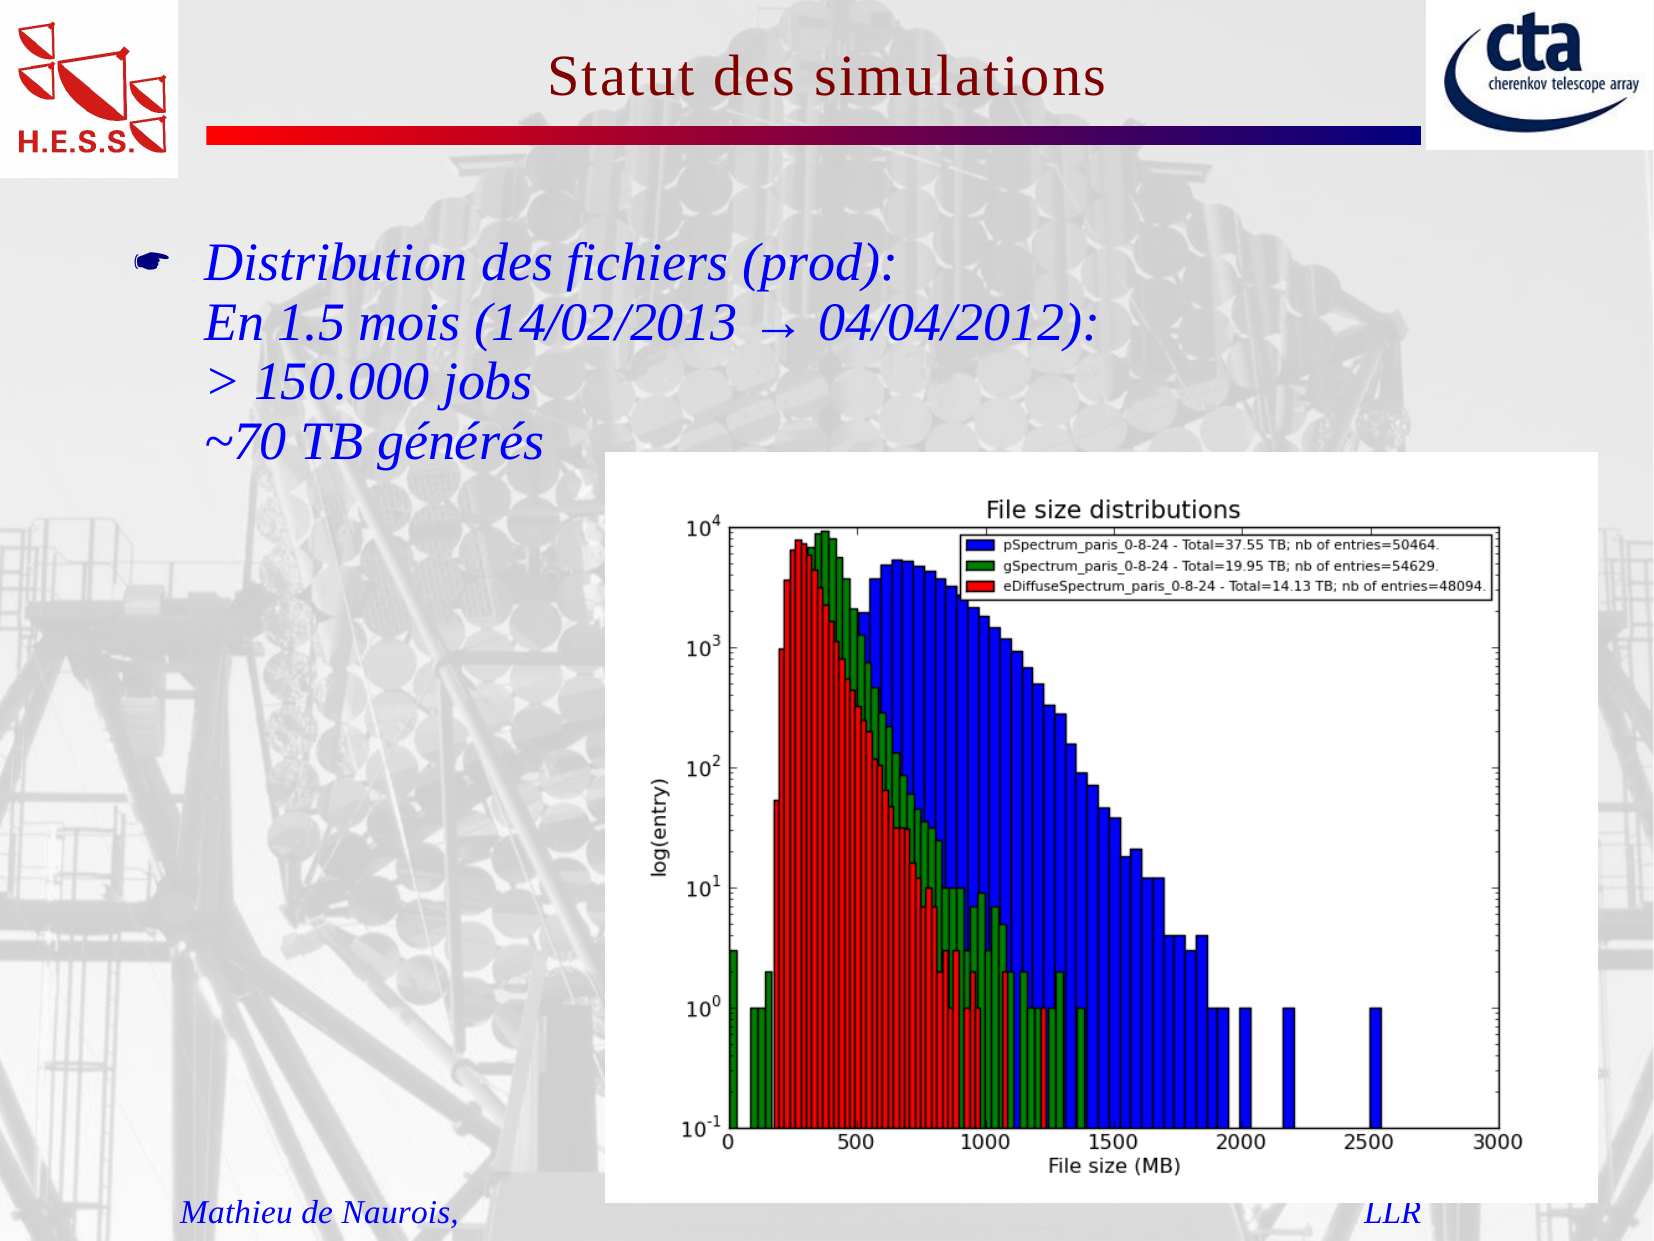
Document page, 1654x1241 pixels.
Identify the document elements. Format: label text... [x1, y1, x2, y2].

picture [0, 0, 178, 178]
list Distribution des fichiers (prod): En 1.5 mois (14/02/2013 → 04/04/2012): > 150.000 jobs ~70 TB générés [121, 232, 1534, 494]
picture [605, 452, 1598, 1203]
title Statut des simulations [121, 29, 1534, 122]
picture [1426, 0, 1654, 150]
